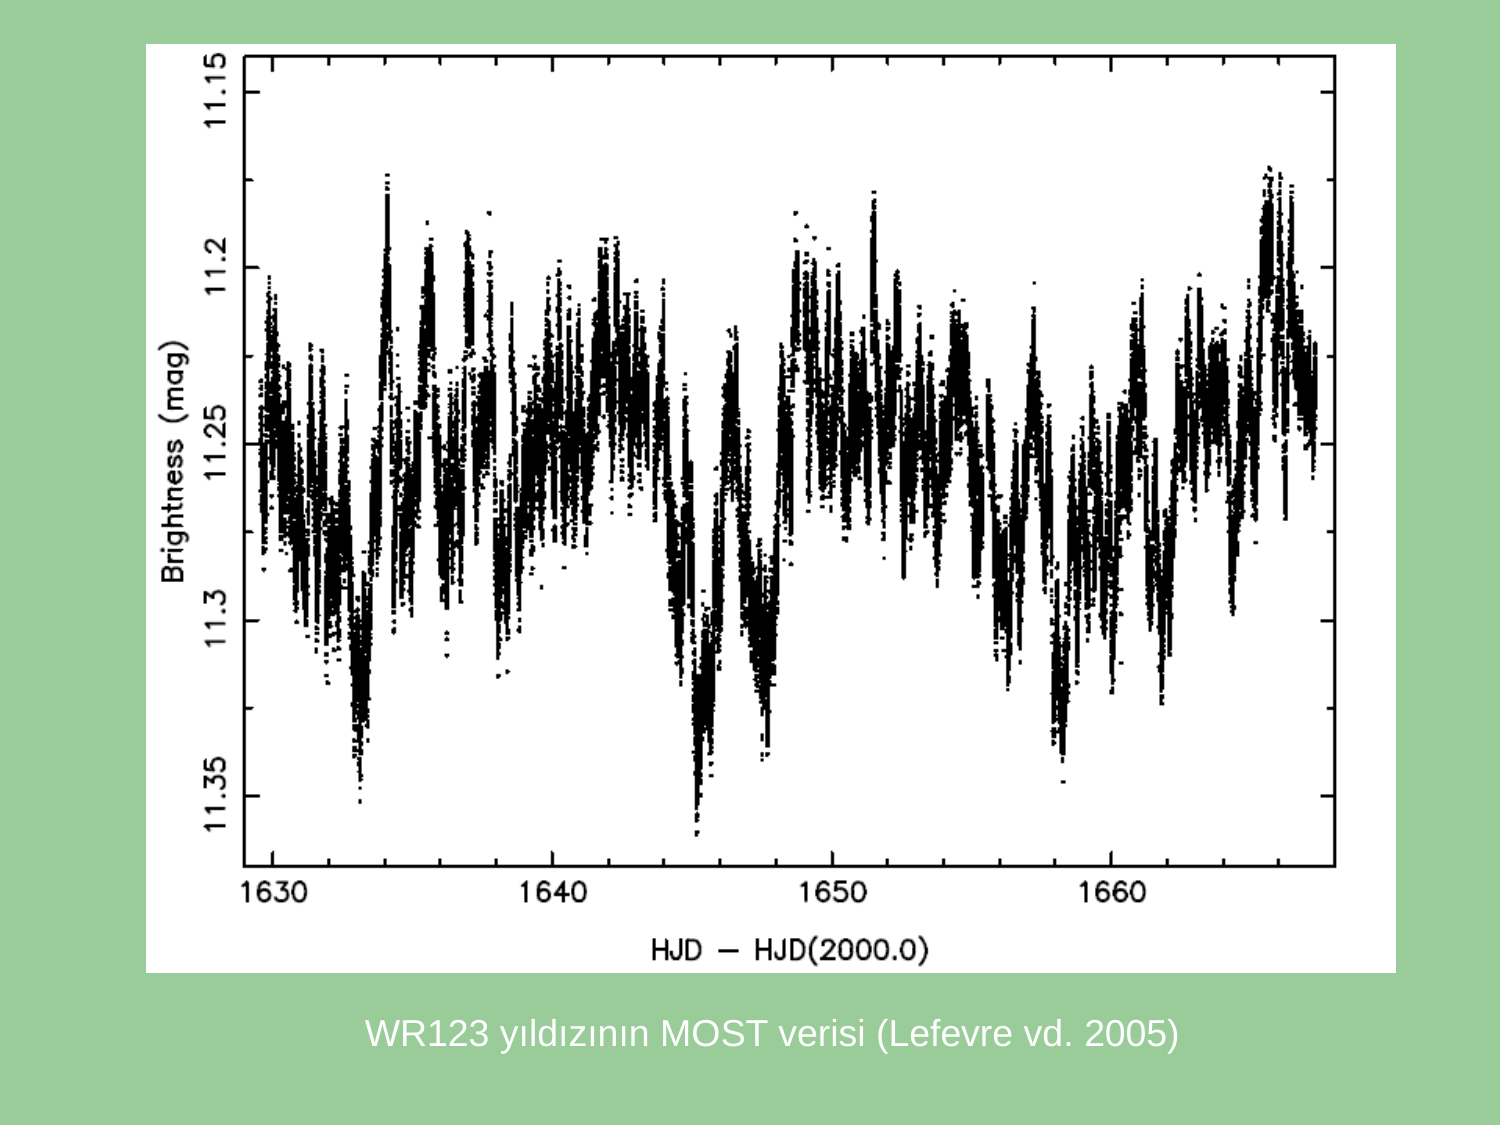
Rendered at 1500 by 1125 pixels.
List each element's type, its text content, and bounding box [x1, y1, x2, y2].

picture [146, 44, 1396, 974]
text_box WR123 yıldızının MOST verisi (Lefevre vd. 2005) [180, 1005, 1366, 1062]
